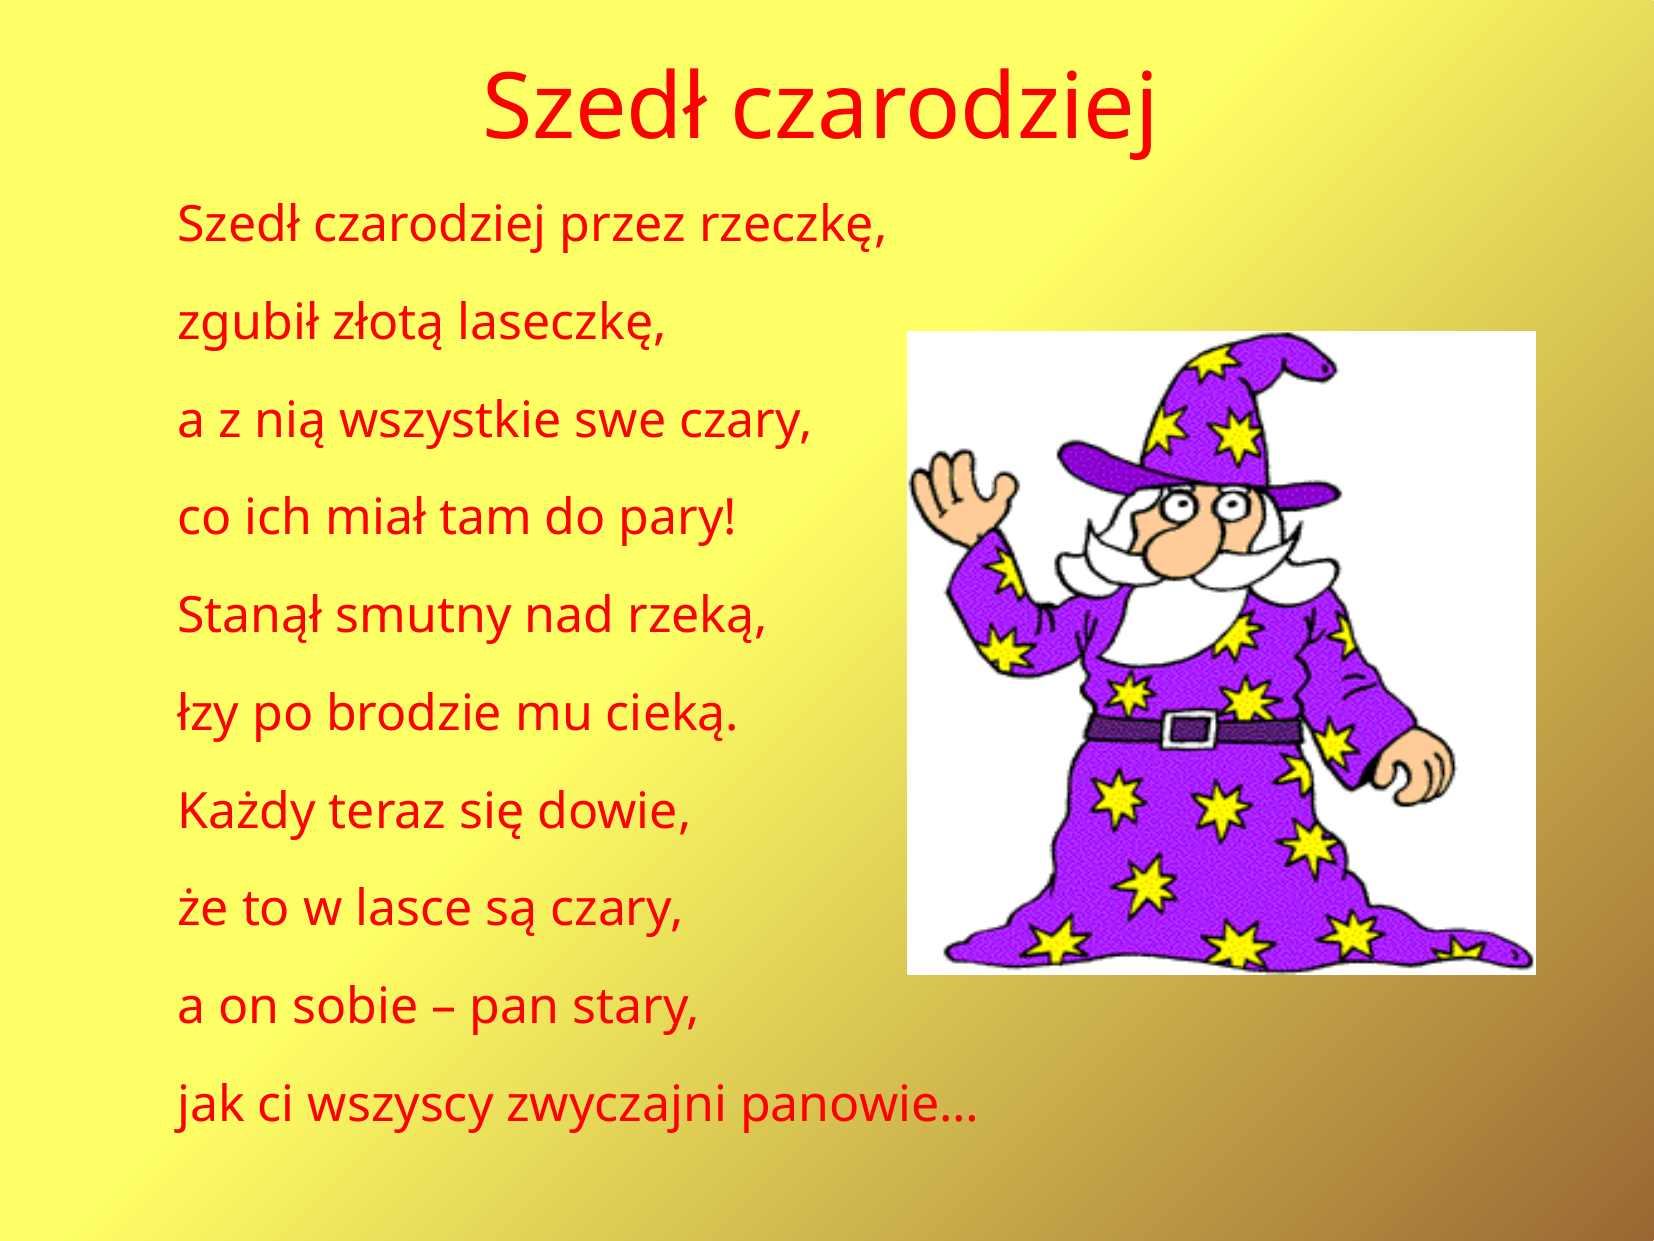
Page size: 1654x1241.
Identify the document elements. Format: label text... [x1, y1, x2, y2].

list Szedł czarodziej przez rzeczkę, zgubił złotą laseczkę, a z nią wszystkie swe czary, co ich miał tam do pary! Stanął smutny nad rzeką, łzy po brodzie mu cieką. Każdy teraz się dowie, że to w lasce są czary, a on sobie – pan stary, jak ci wszyscy zwyczajni panowie… [106, 188, 1595, 1152]
picture [907, 331, 1536, 975]
title Szedł czarodziej [76, 0, 1565, 208]
